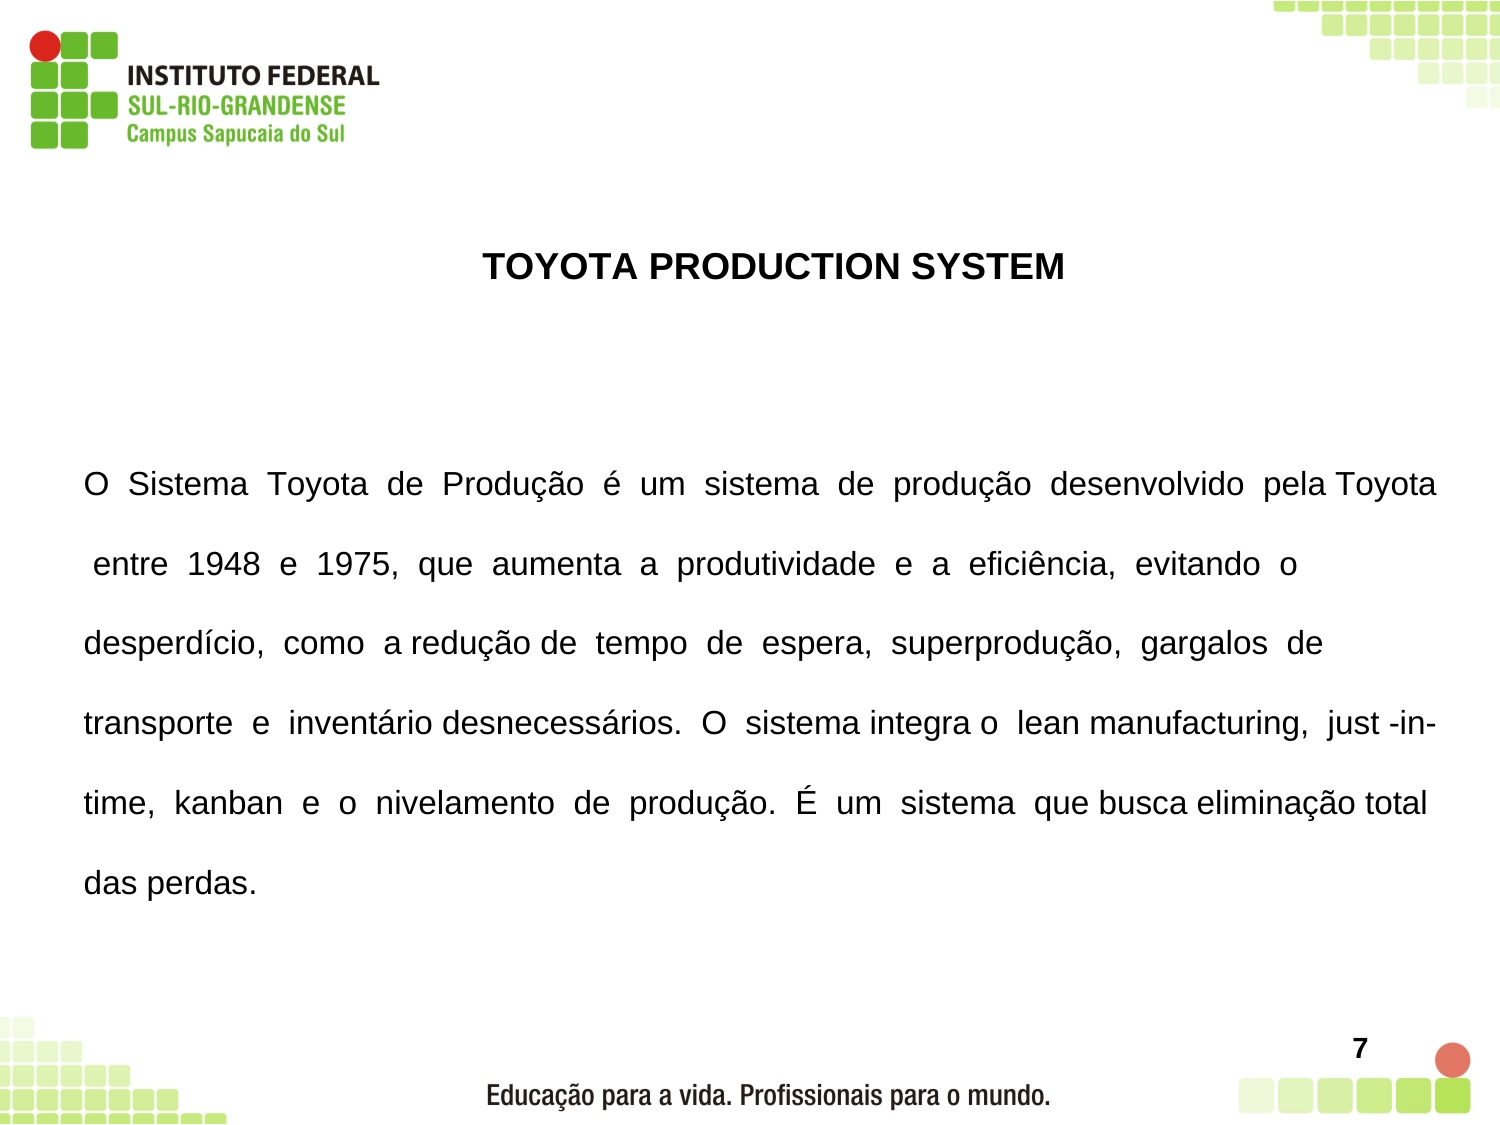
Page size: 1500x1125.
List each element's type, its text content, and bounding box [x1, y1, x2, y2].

text_box TOYOTA PRODUCTION SYSTEM [138, 234, 1411, 295]
text_box O Sistema Toyota de Produção é um sistema de produção desenvolvido pela Toyota entre 1948 e 1975, que aumenta a produtividade e a eficiência, evitando o desperdício, como a redução de tempo de espera, superprodução, gargalos de transporte e inventário desnecessários. O sistema integra o lean manufacturing, just -in-time, kanban e o nivelamento de produção. É um sistema que busca eliminação total das perdas. [82, 295, 1441, 1028]
